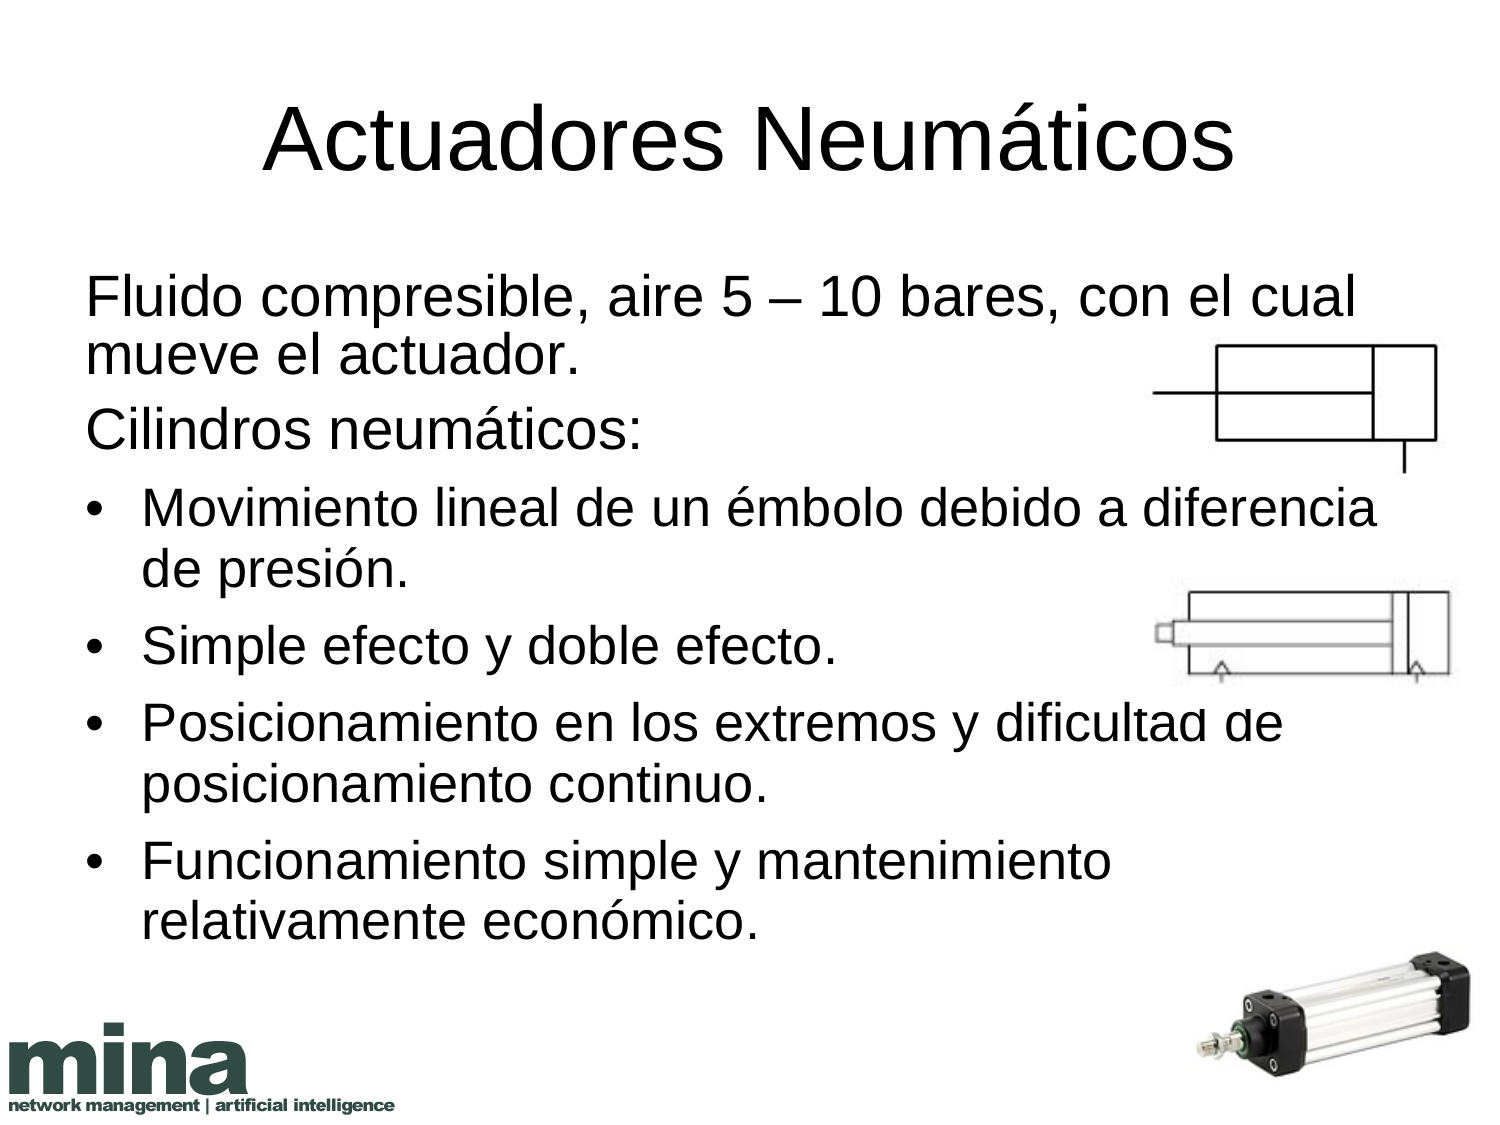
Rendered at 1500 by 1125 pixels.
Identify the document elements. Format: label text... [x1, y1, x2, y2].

title Actuadores Neumáticos [75, 45, 1426, 233]
picture [0, 1016, 402, 1119]
picture [1192, 944, 1477, 1083]
list Fluido compresible, aire 5 – 10 bares, con el cual mueve el actuador. Cilindros neumáticos: Movimiento lineal de un émbolo debido a diferencia de presión. Simple efecto y doble efecto. Posicionamiento en los extremos y dificultad de posicionamiento continuo. Funcionamiento simple y mantenimiento relativamente económico. [70, 261, 1447, 1004]
picture [1135, 560, 1477, 709]
